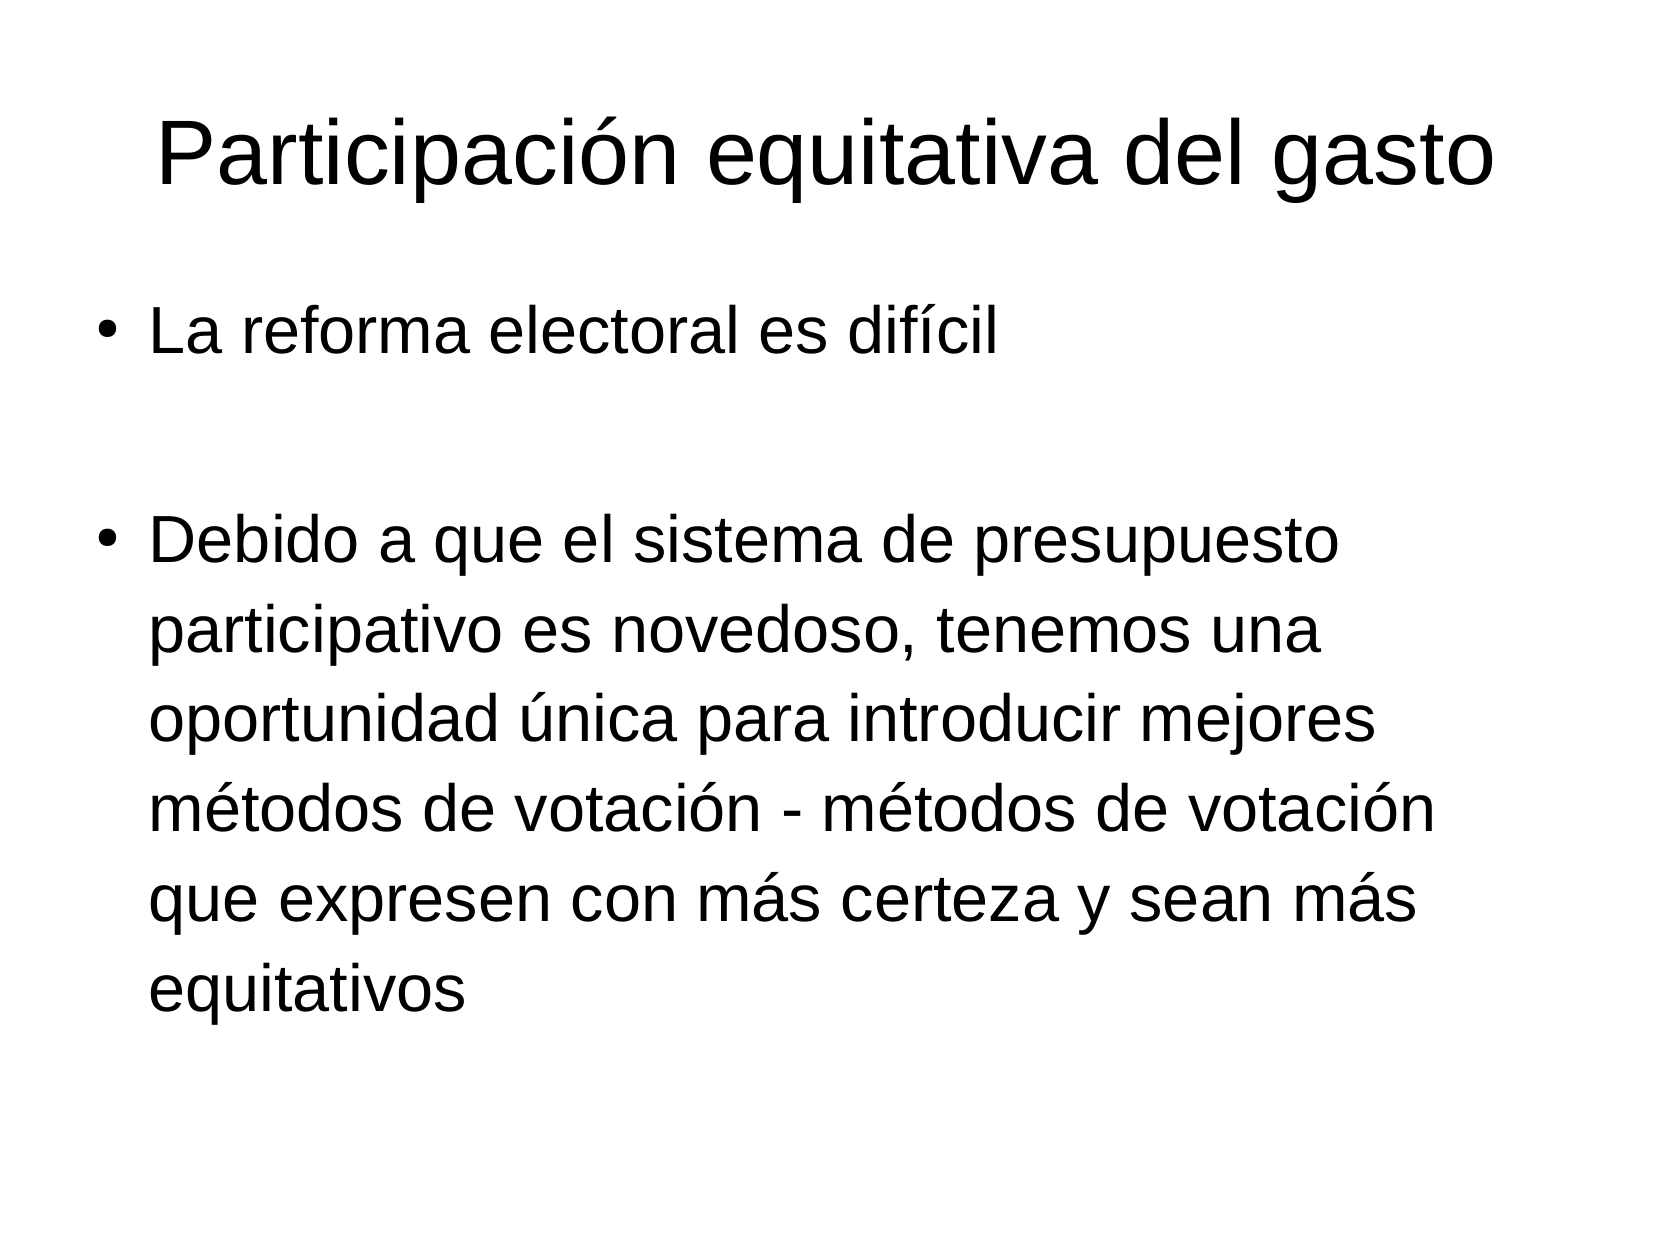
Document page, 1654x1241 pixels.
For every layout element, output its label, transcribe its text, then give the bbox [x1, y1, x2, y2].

title Participación equitativa del gasto [82, 49, 1571, 257]
list La reforma electoral es difícil Debido a que el sistema de presupuesto participativo es novedoso, tenemos una oportunidad única para introducir mejores métodos de votación - métodos de votación que expresen con más certeza y sean más equitativos [77, 293, 1567, 1112]
